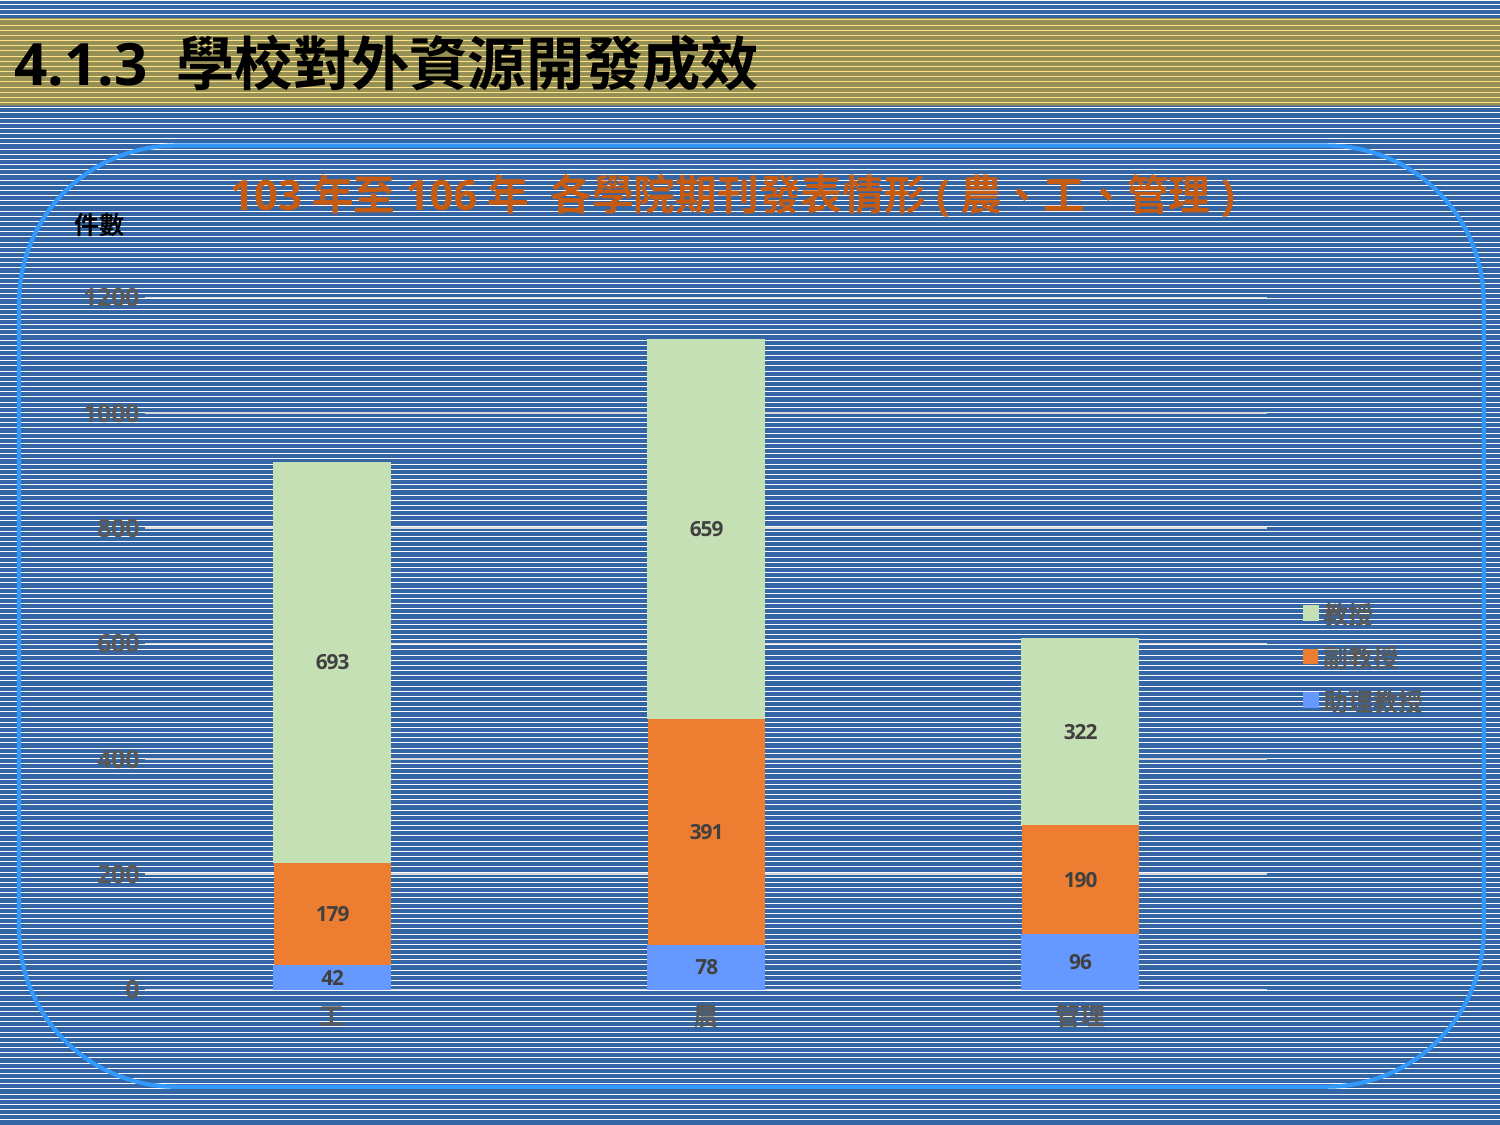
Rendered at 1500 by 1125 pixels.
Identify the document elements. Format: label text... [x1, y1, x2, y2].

text_box 103年至106年 各學院期刊發表情形(農、工、管理) [169, 160, 1296, 226]
text_box 件數 [59, 201, 151, 247]
text_box 4.1.3 學校對外資源開發成效 [0, 19, 1500, 105]
chart [55, 264, 1445, 1049]
